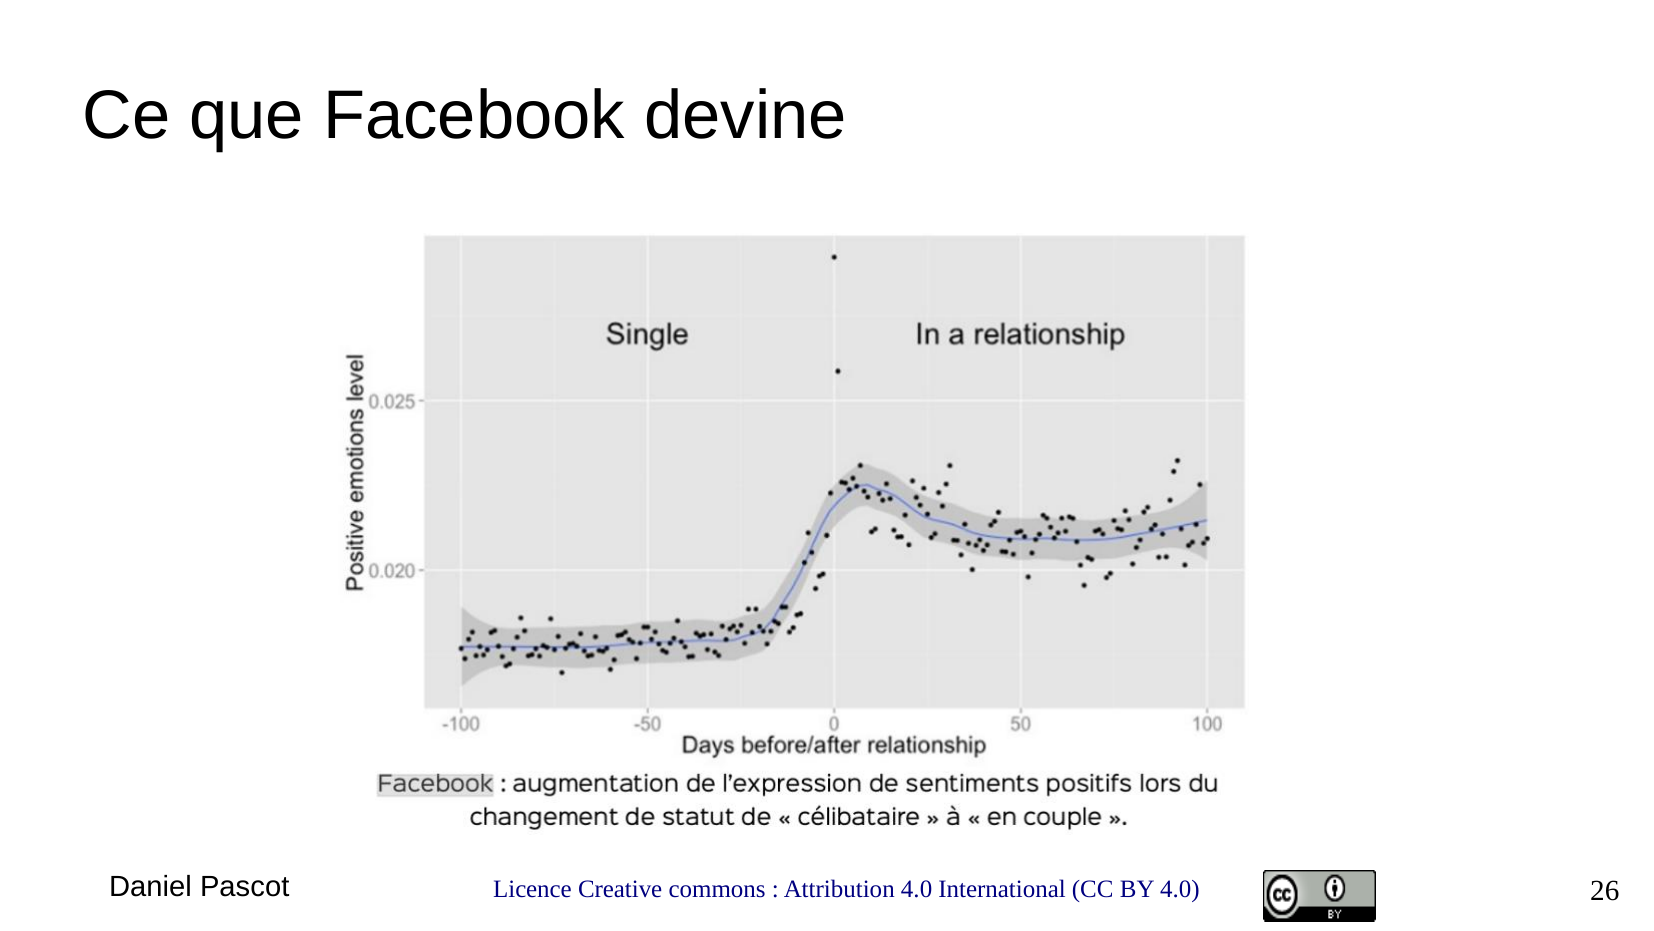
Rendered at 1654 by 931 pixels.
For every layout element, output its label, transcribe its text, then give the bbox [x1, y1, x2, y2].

picture [295, 209, 1312, 851]
title Ce que Facebook devine [82, 37, 1571, 193]
picture [1263, 870, 1376, 922]
